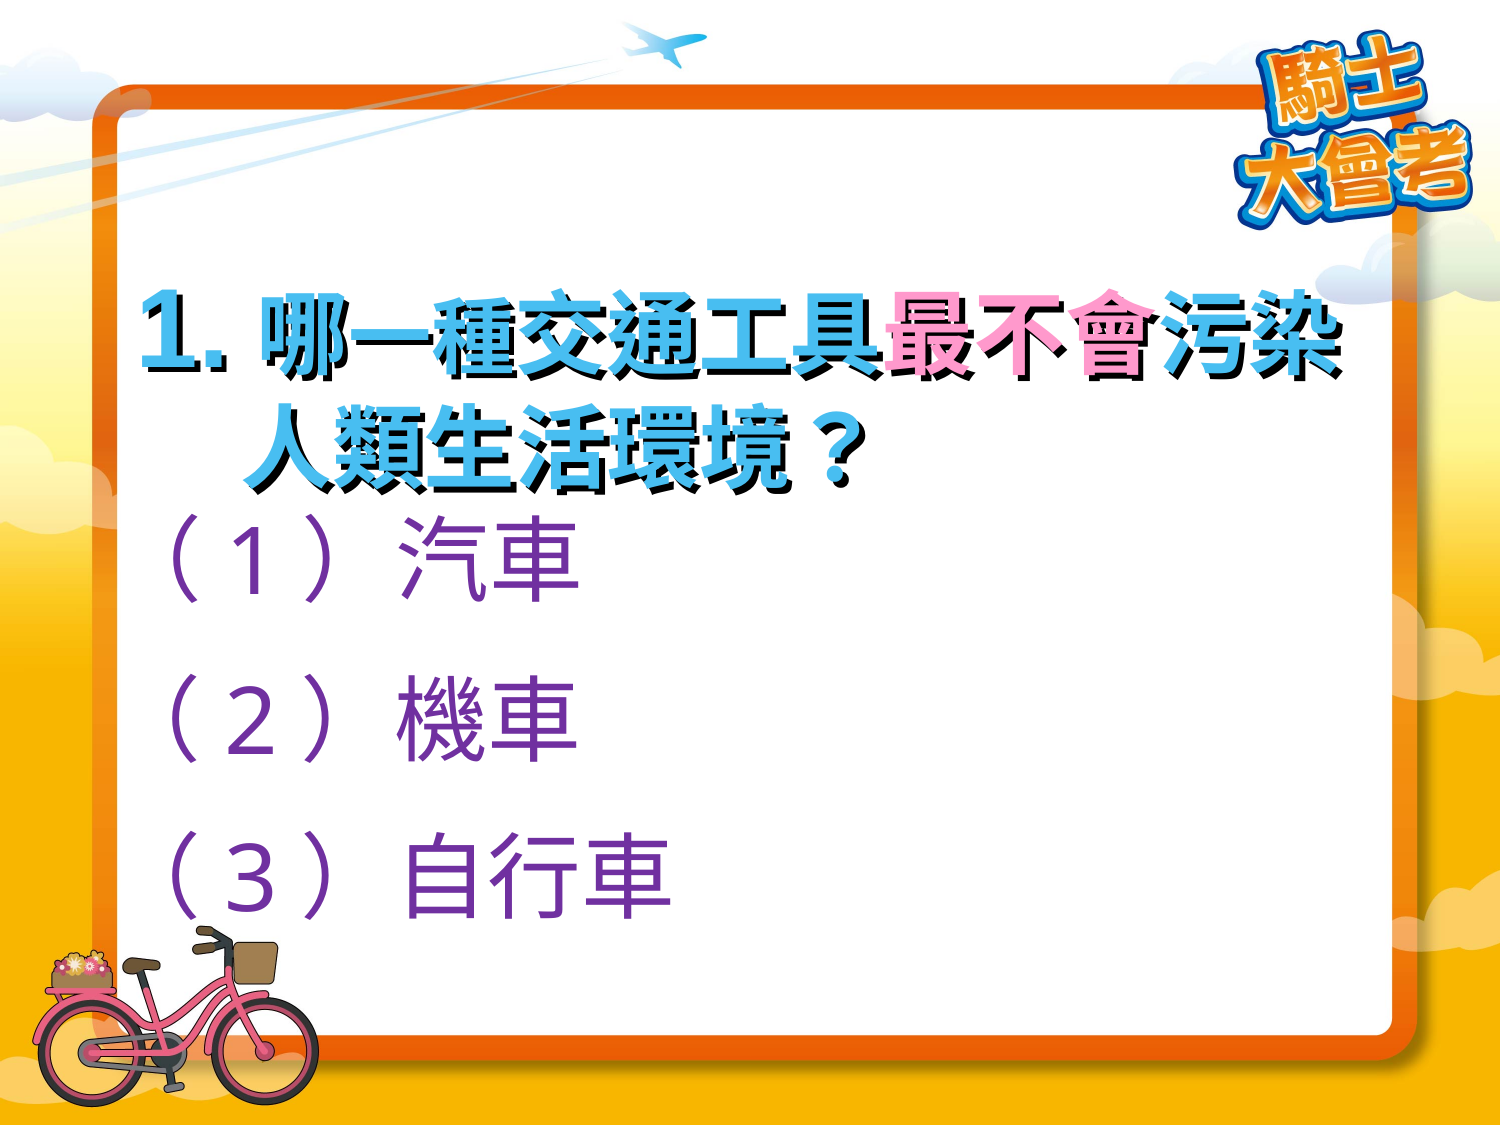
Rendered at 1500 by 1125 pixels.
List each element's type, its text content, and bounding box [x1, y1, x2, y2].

text_box （3）自行車 [100, 810, 1376, 929]
text_box 1.哪一種交通工具最不會污染 人類生活環境？ [135, 255, 1411, 468]
text_box （2）機車 [100, 653, 1376, 808]
text_box （1）汽車 [101, 493, 1377, 612]
